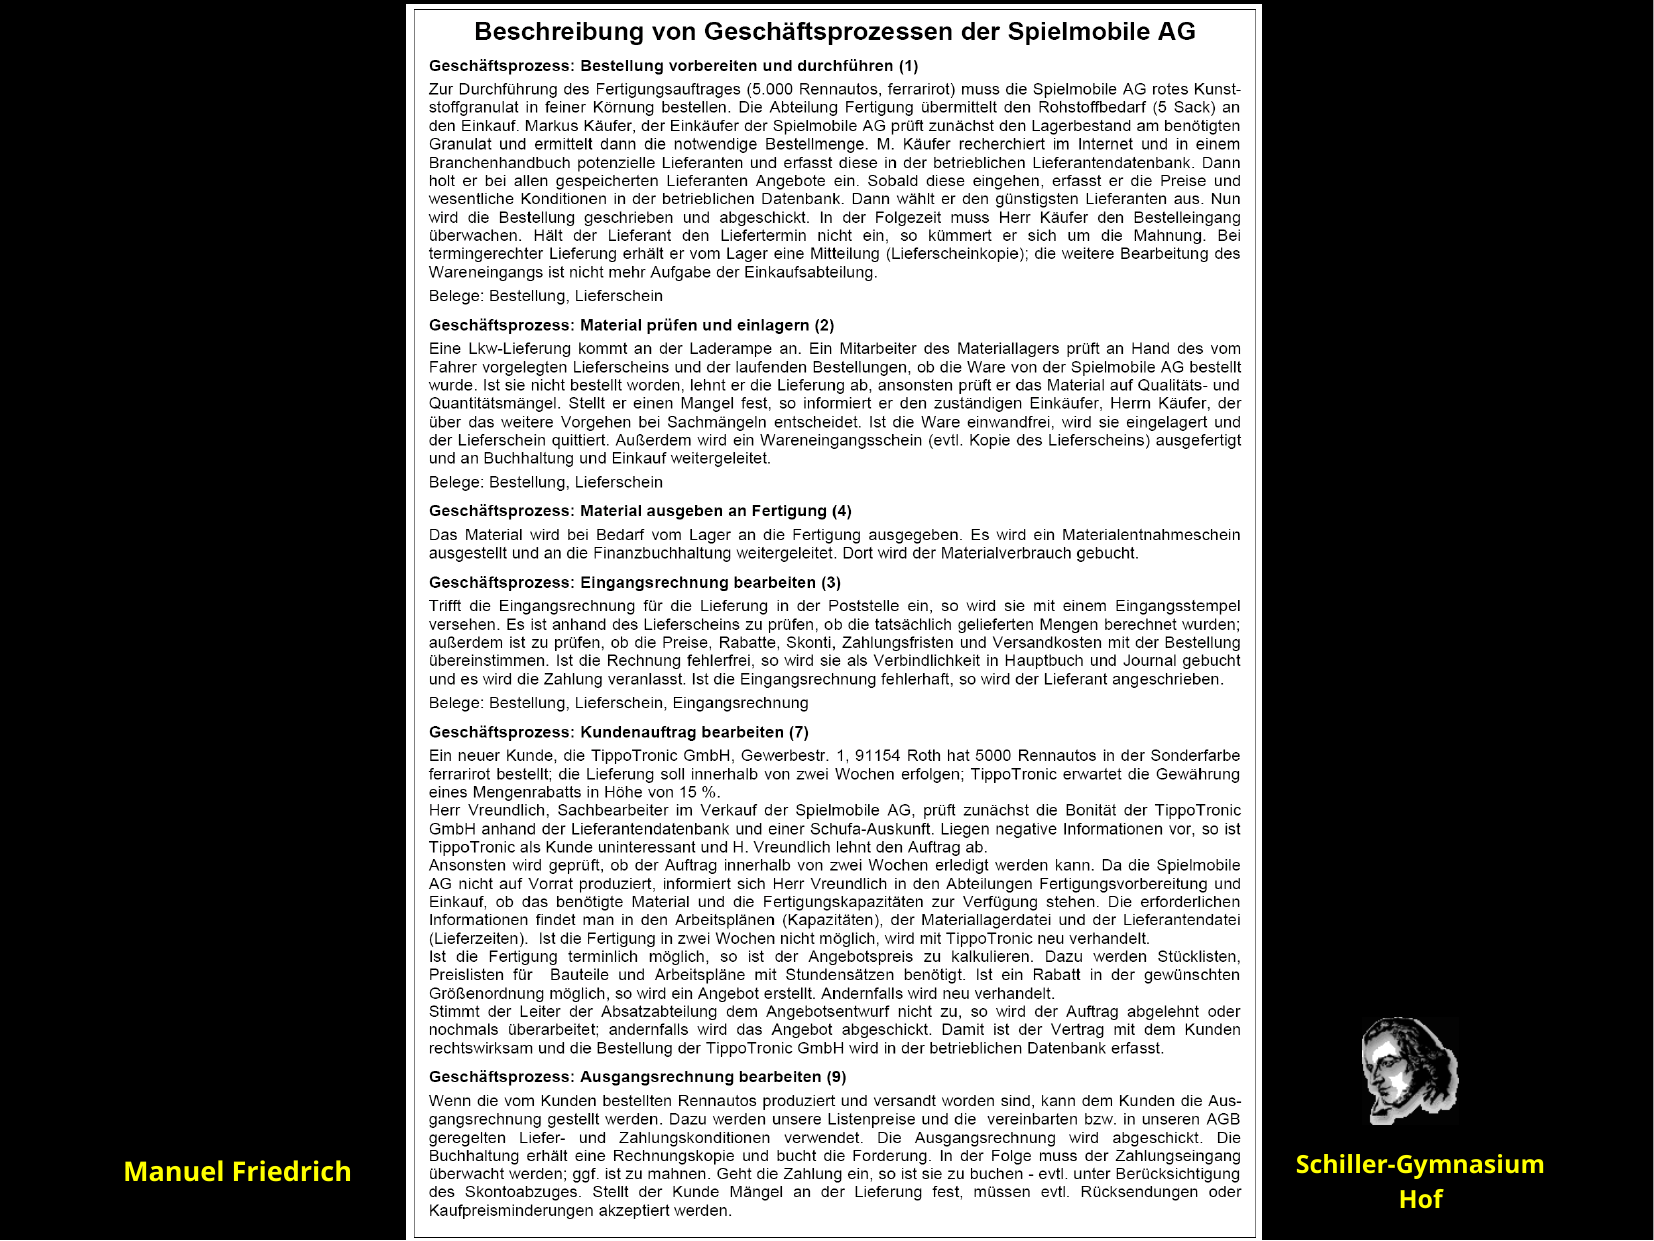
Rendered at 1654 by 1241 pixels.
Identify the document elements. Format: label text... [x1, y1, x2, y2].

text_box Schiller-Gymnasium Hof [1295, 1145, 1546, 1216]
picture [406, 4, 1262, 1241]
text_box Manuel Friedrich [123, 1151, 353, 1191]
picture [1362, 1017, 1459, 1126]
